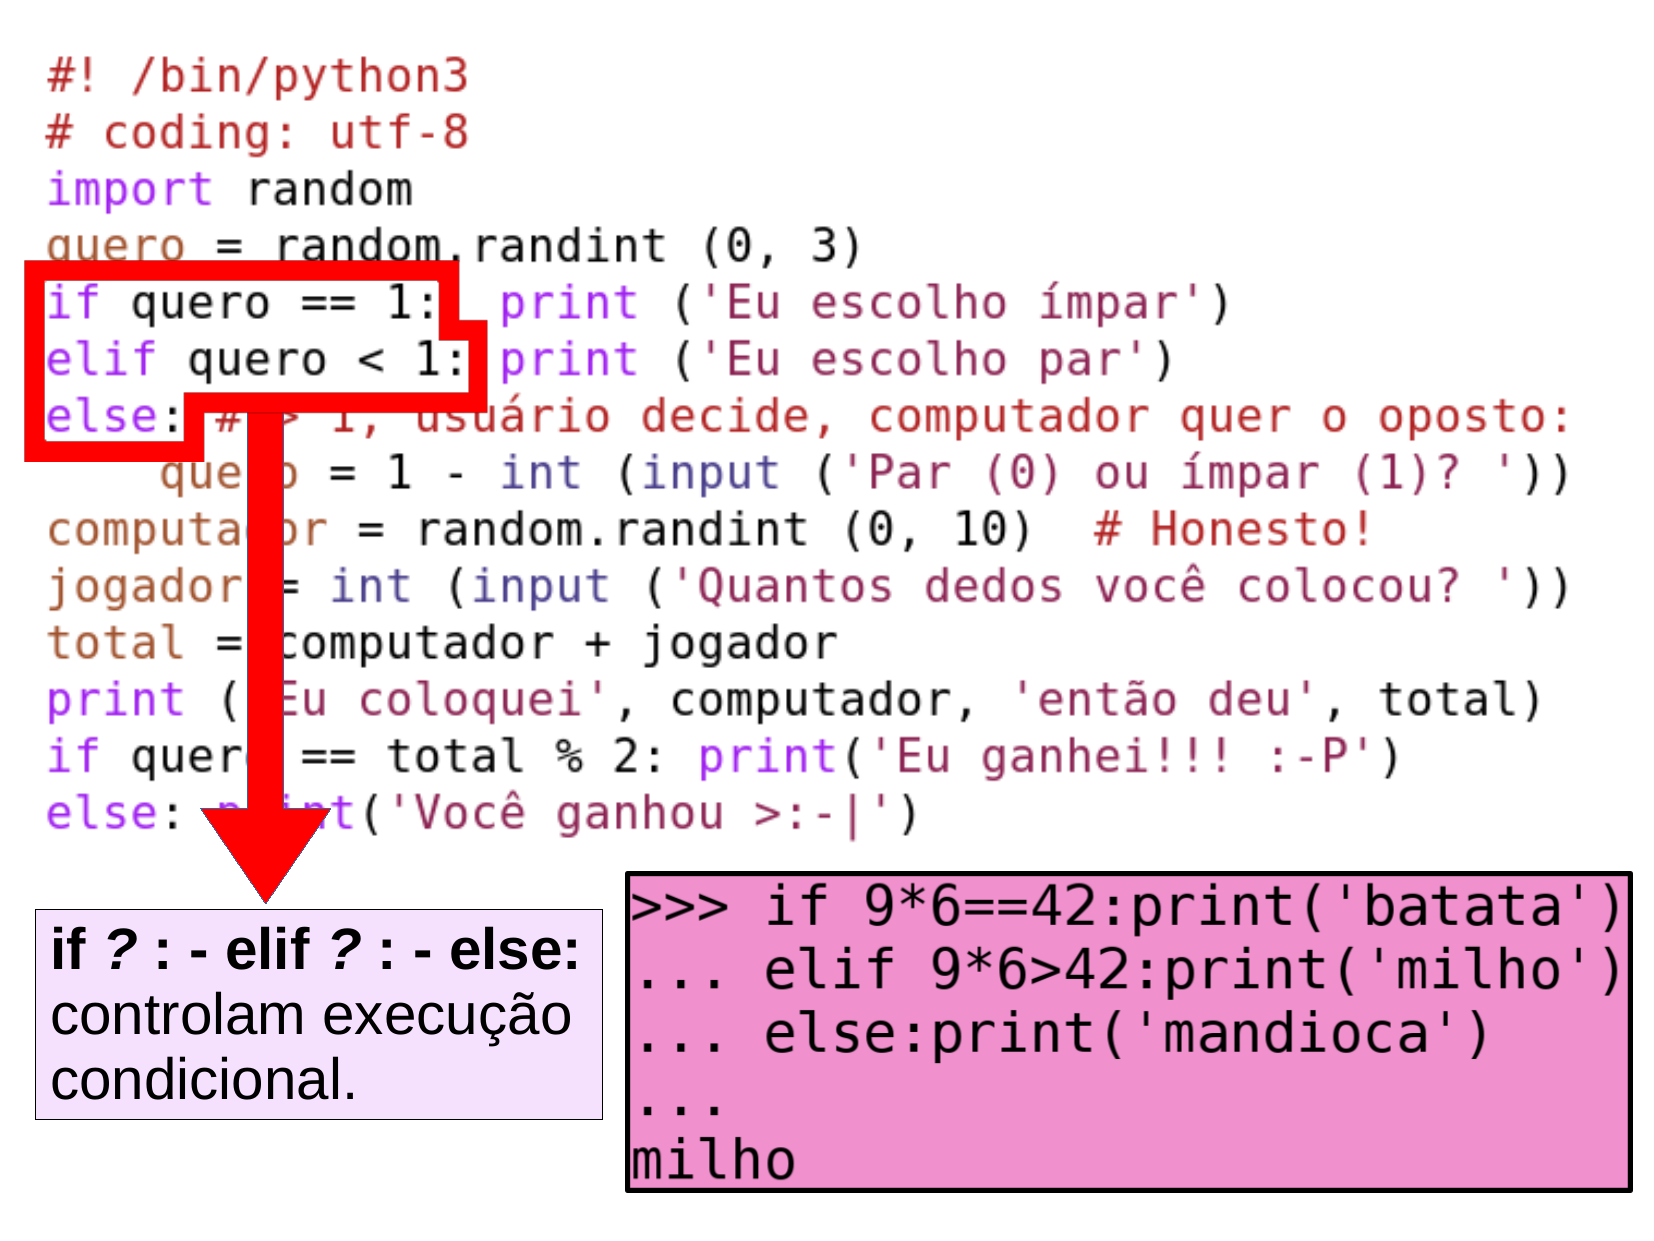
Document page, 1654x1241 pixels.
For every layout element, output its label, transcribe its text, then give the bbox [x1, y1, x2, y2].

picture [23, 42, 1633, 1193]
text_box if ? : - elif ? : - else: controlam execução condicional. [35, 909, 603, 1120]
text_box [200, 462, 331, 904]
